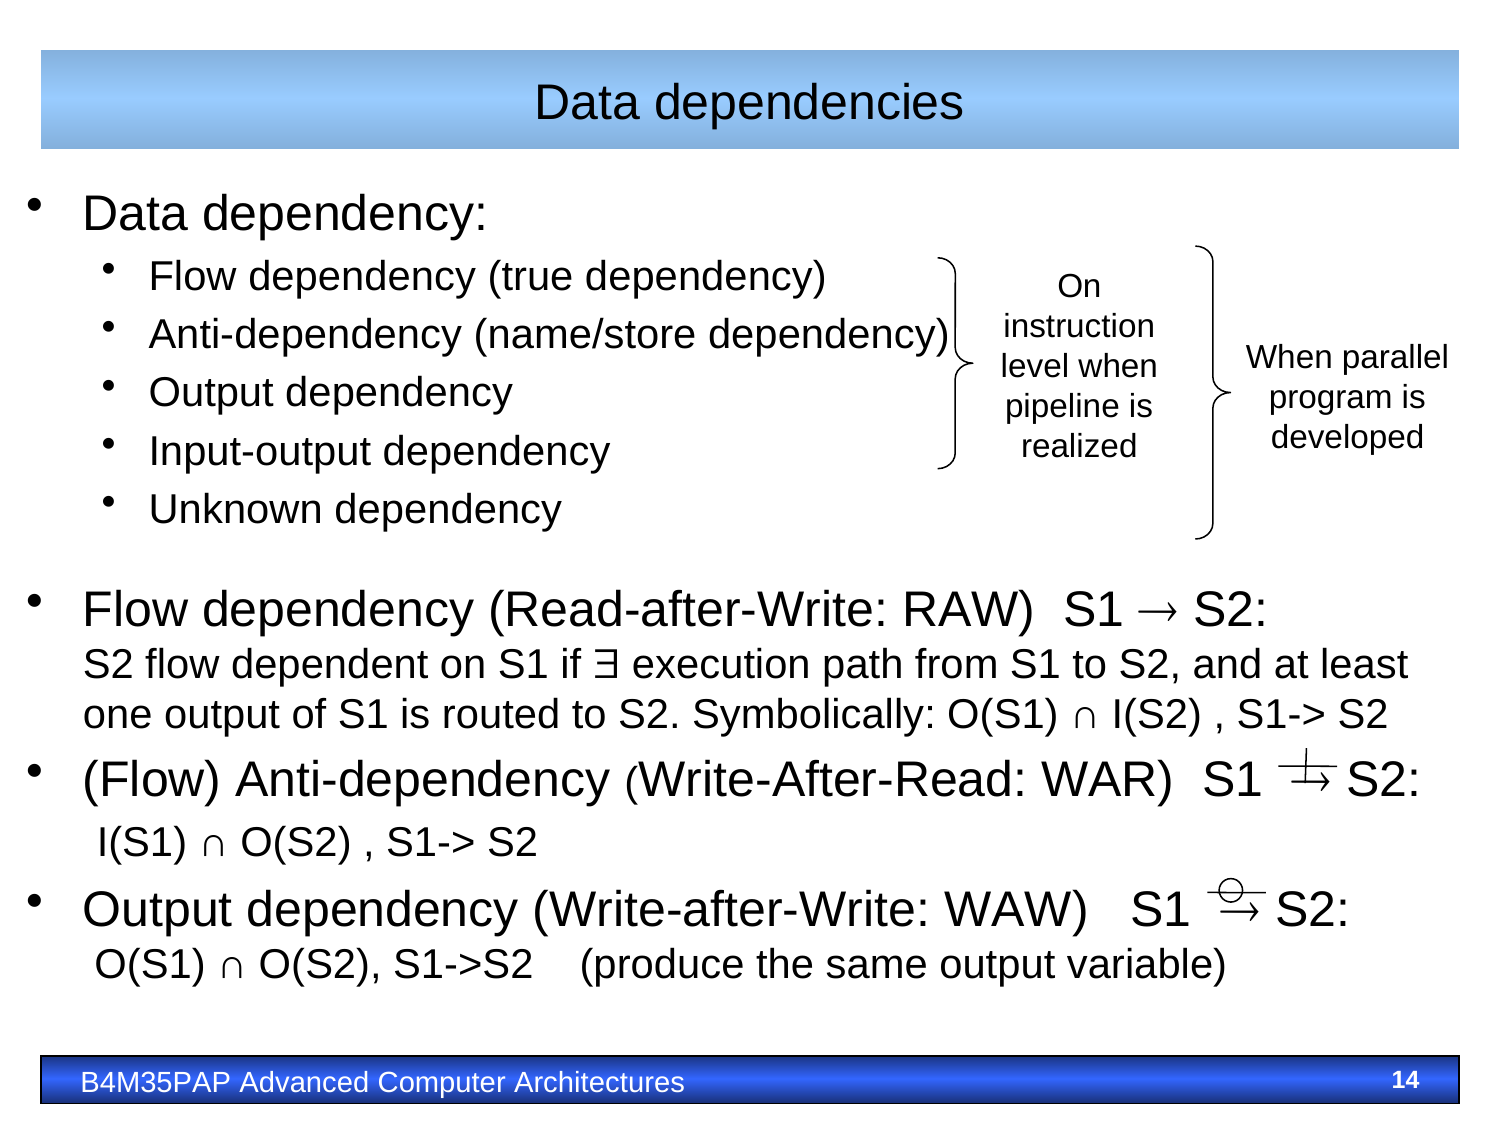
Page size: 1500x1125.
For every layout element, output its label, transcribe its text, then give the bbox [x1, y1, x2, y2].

text_box When parallel program is developed [1218, 328, 1477, 463]
text_box On instruction level when pipeline is realized [963, 256, 1196, 472]
title Data dependencies [41, 50, 1459, 149]
list Data dependency: Flow dependency (true dependency) Anti-dependency (name/store dependency) Output dependency Input-output dependency Unknown dependency Flow dependency (Read-after-Write: RAW) S1  S2: S2 flow dependent on S1 if  execution path from S1 to S2, and at least one output of S1 is routed to S2. Symbolically: O(S1) ∩ I(S2) , S1-> S2 (Flow) Anti-dependency (Write-After-Read: WAR) S1  S2: I(S1) ∩ O(S2) , S1-> S2 Output dependency (Write-after-Write: WAW) S1  S2: O(S1) ∩ O(S2), S1->S2 (produce the same output variable) [11, 172, 1477, 1000]
